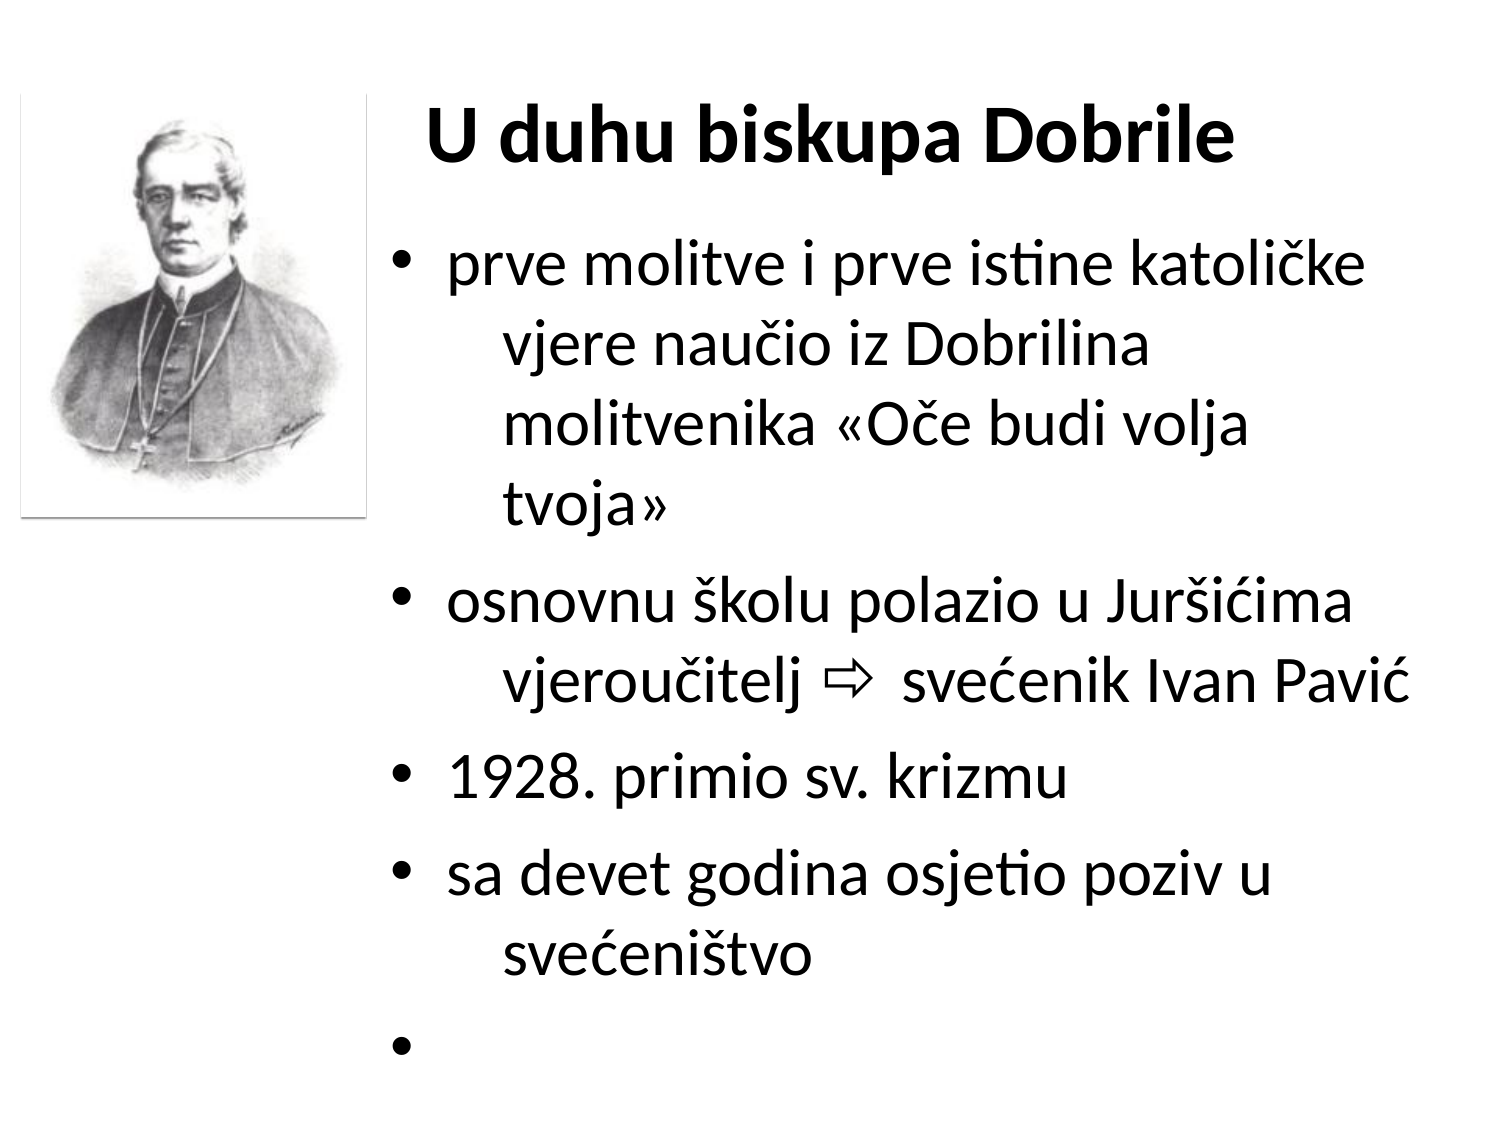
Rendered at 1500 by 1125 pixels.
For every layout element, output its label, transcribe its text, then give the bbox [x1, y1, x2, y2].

list prve molitve i prve istine katoličke vjere naučio iz Dobrilina molitvenika «Oče budi volja tvoja» osnovnu školu polazio u Juršićima vjeroučitelj  svećenik Ivan Pavić 1928. primio sv. krizmu sa devet godina osjetio poziv u svećeništvo [375, 210, 1449, 1041]
title U duhu biskupa Dobrile [410, 35, 1372, 210]
picture [35, 105, 352, 504]
